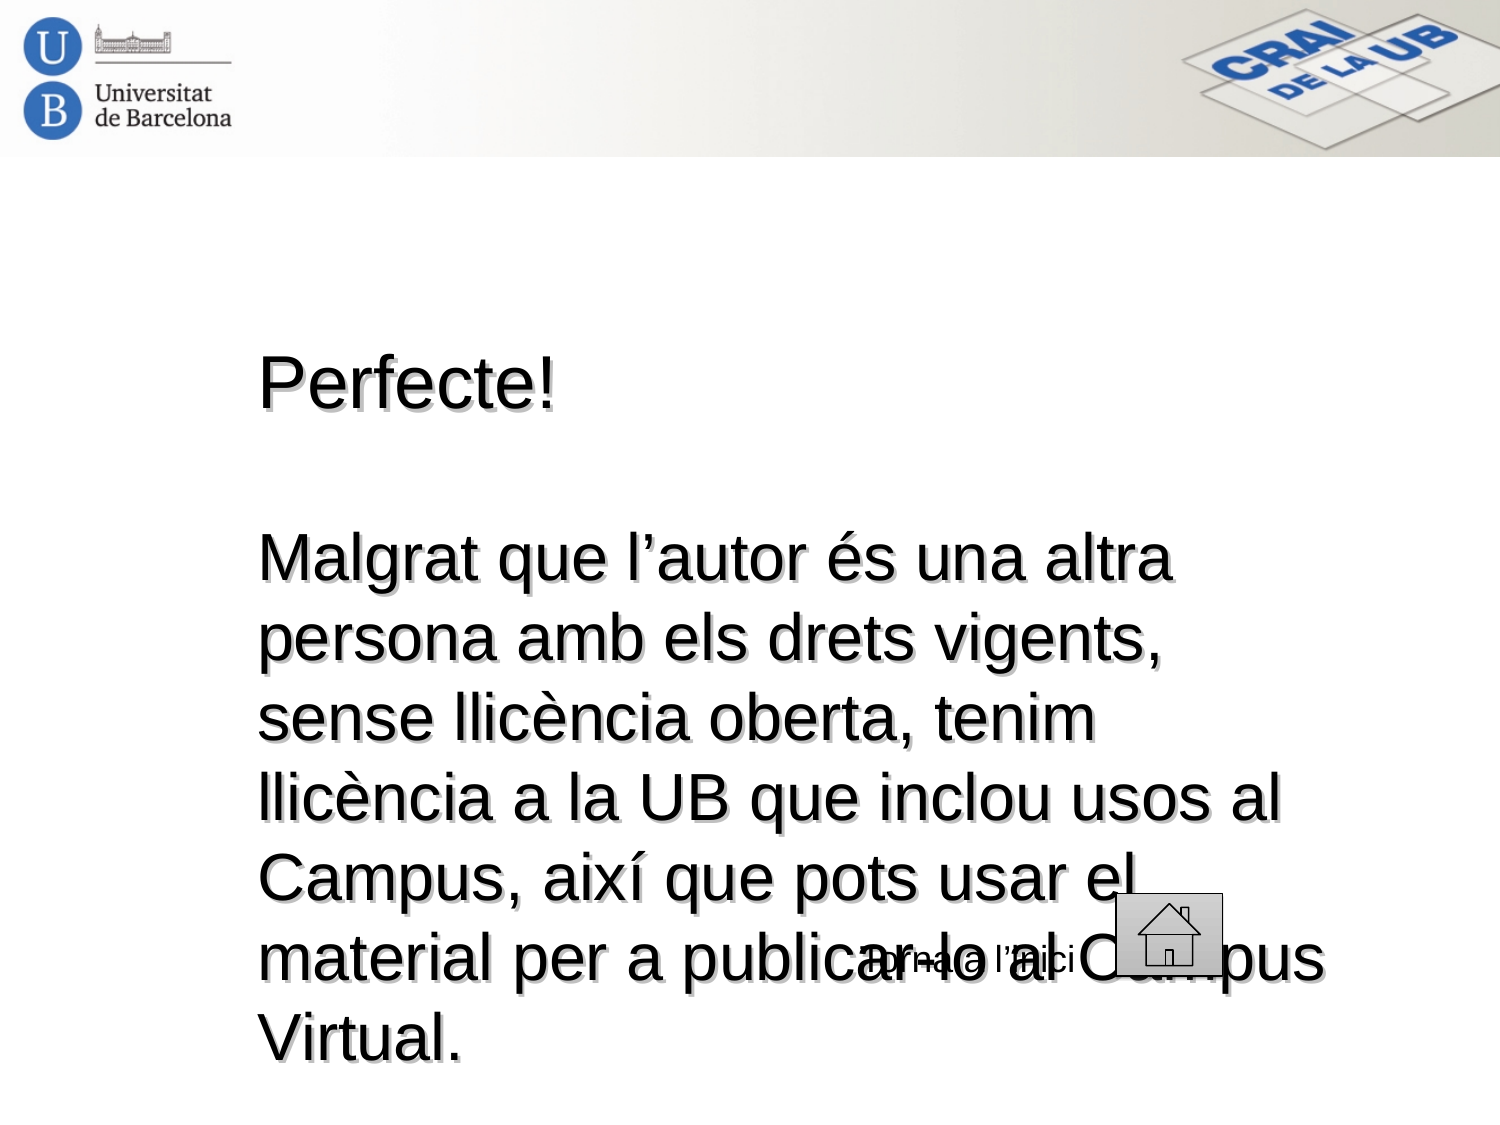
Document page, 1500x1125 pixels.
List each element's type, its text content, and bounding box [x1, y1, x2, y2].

title Perfecte! Malgrat que l’autor és una altra persona amb els drets vigents, sense llicència oberta, tenim llicència a la UB que inclou usos al Campus, així que pots usar el material per a publicar-lo al Campus Virtual. [242, 326, 1353, 764]
text_box Torna a l’inici [844, 927, 1124, 988]
text_box [1116, 893, 1223, 976]
